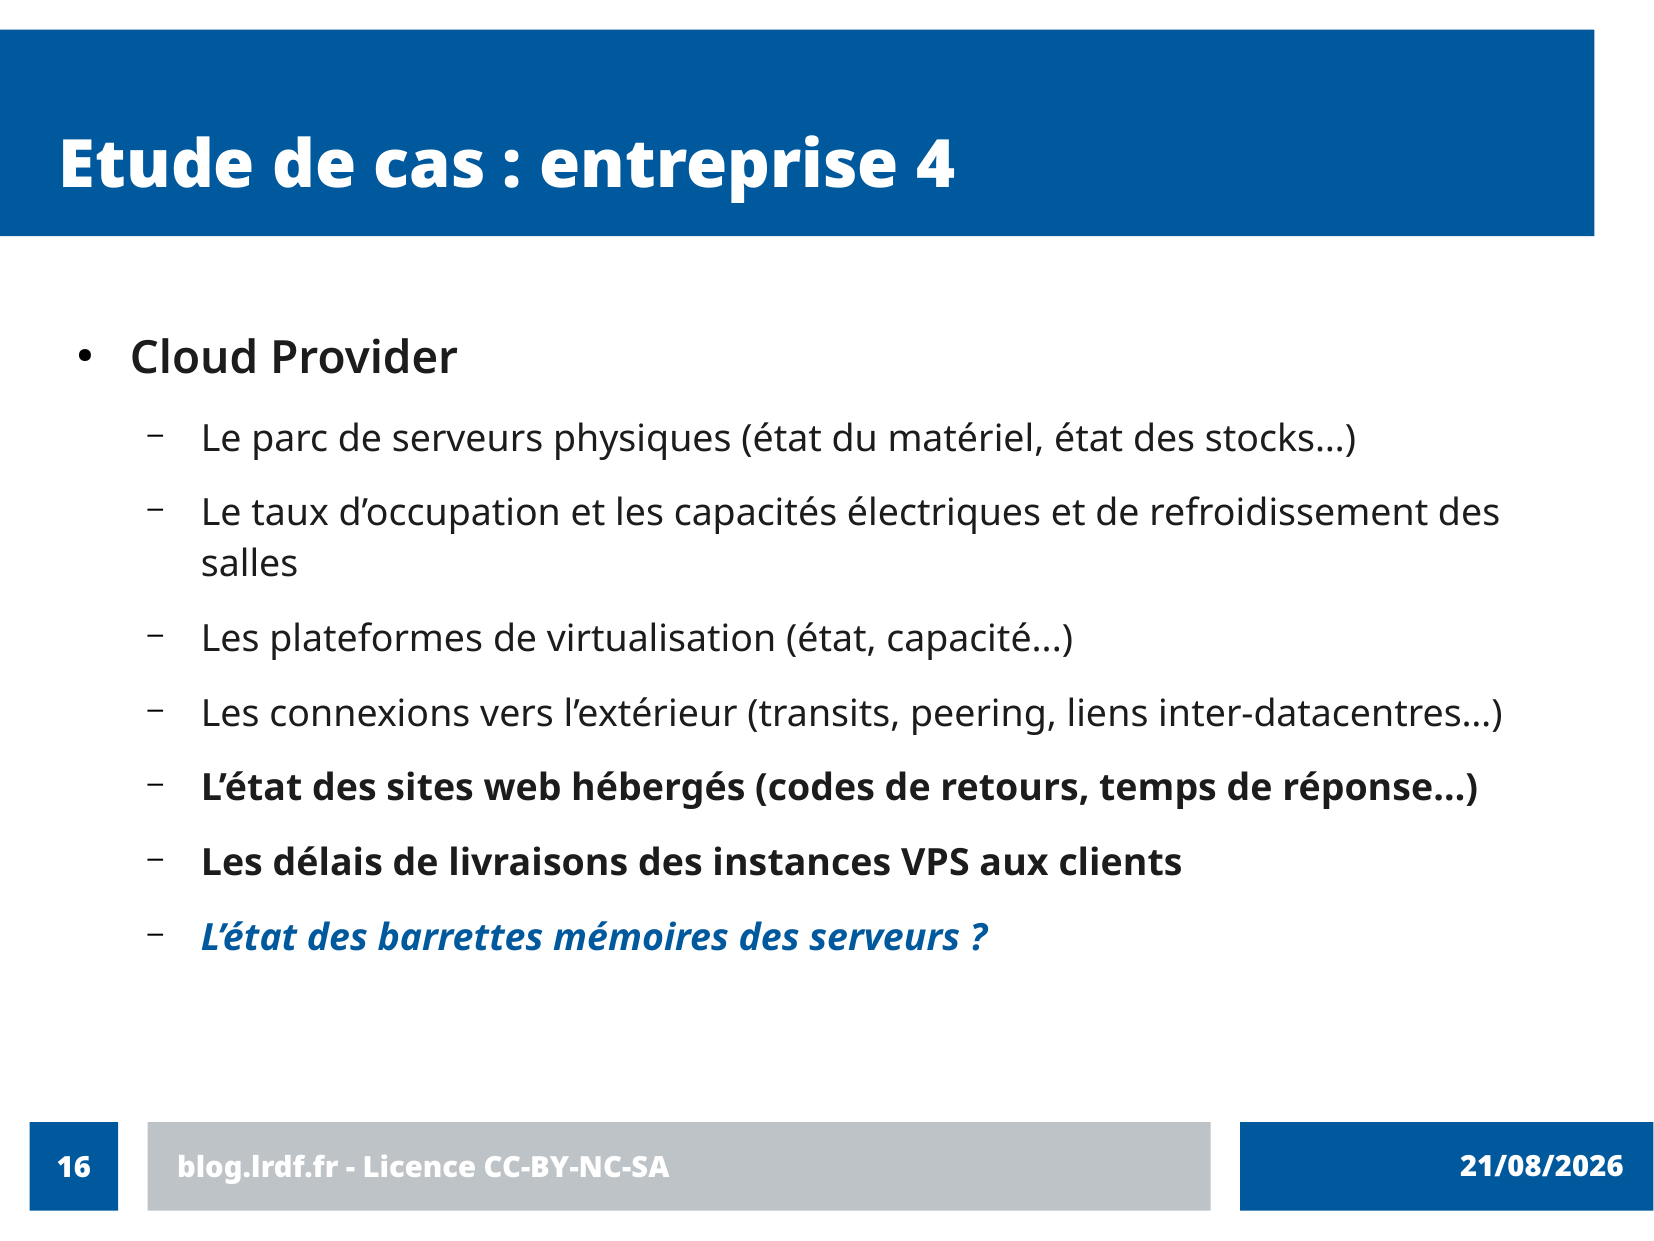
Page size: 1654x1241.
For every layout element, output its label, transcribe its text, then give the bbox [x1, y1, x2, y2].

list Cloud Provider Le parc de serveurs physiques (état du matériel, état des stocks…) Le taux d’occupation et les capacités électriques et de refroidissement des salles Les plateformes de virtualisation (état, capacité...) Les connexions vers l’extérieur (transits, peering, liens inter-datacentres…) L’état des sites web hébergés (codes de retours, temps de réponse…) Les délais de livraisons des instances VPS aux clients L’état des barrettes mémoires des serveurs ? [59, 324, 1565, 1093]
title Etude de cas : entreprise 4 [59, 59, 1595, 207]
